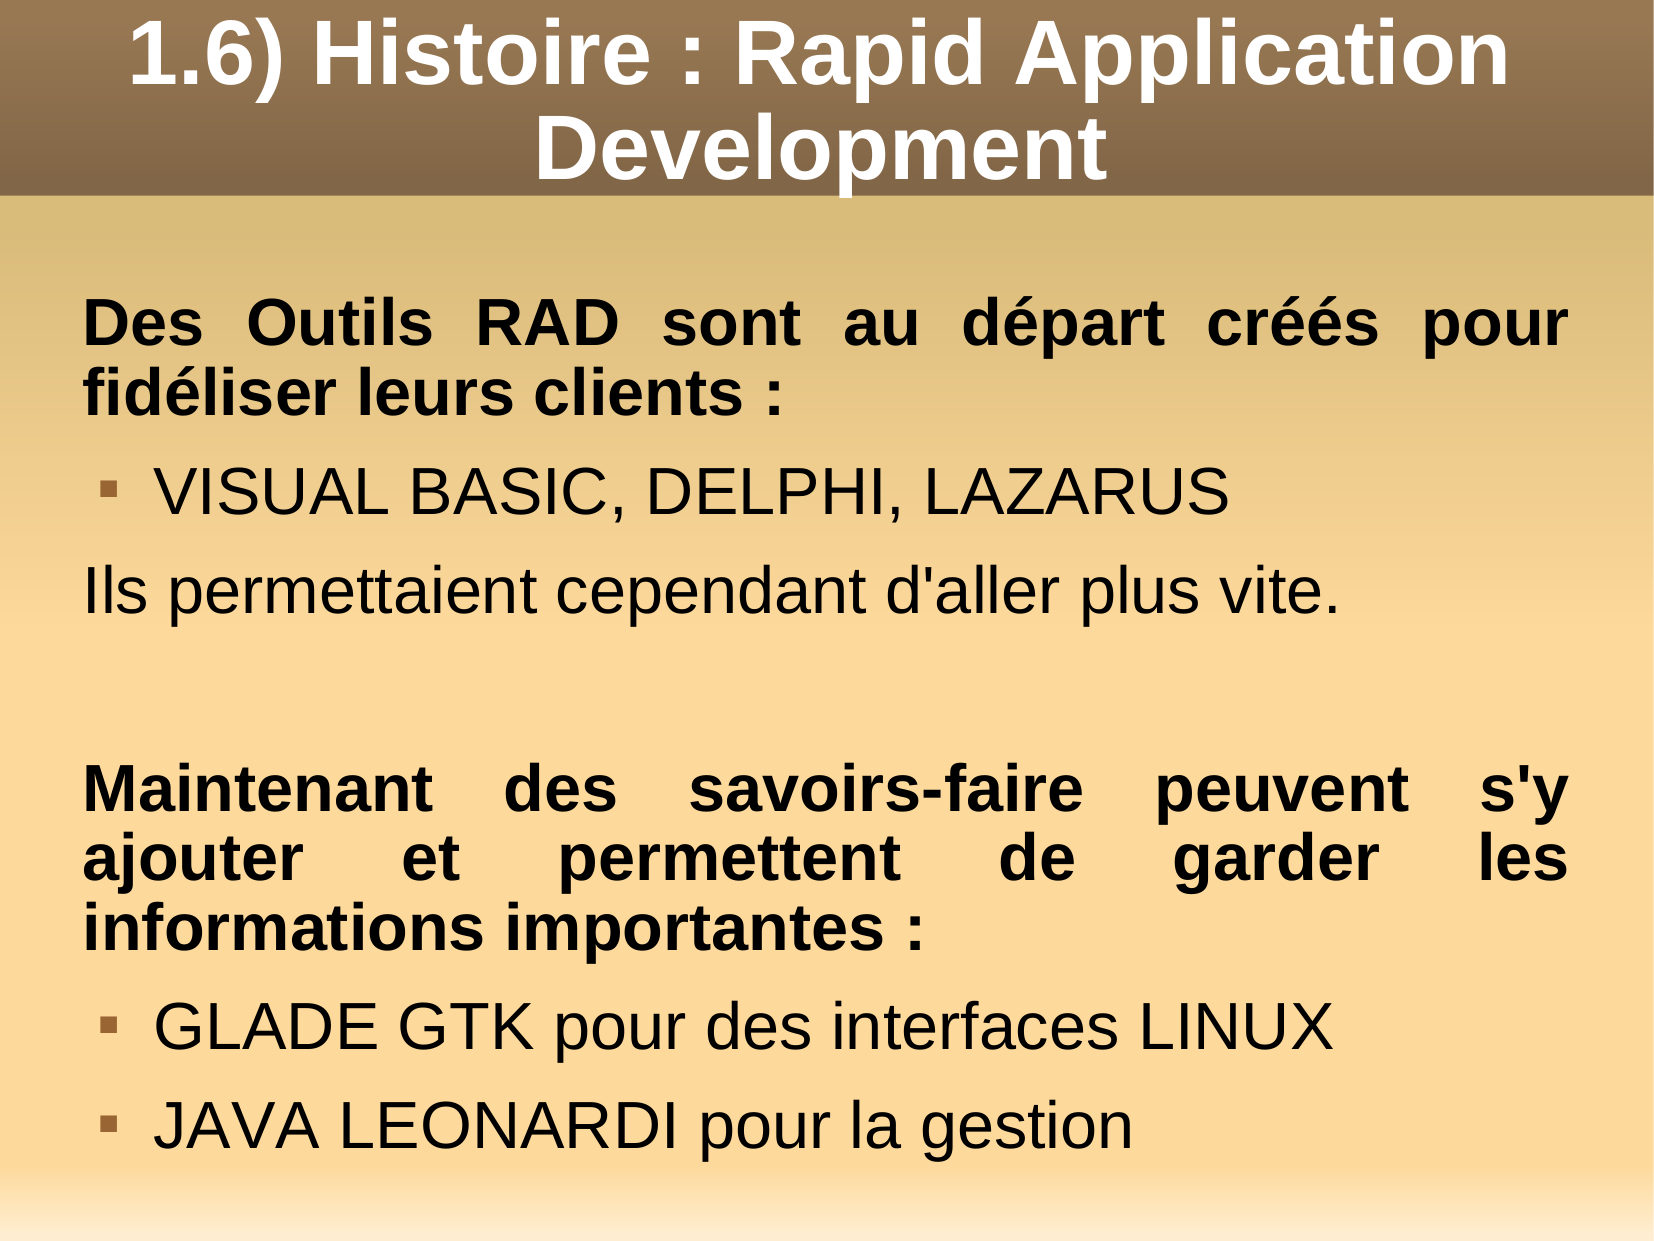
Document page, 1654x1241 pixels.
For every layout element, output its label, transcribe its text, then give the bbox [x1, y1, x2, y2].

picture [0, 0, 1654, 1241]
list Des Outils RAD sont au départ créés pour fidéliser leurs clients : VISUAL BASIC, DELPHI, LAZARUS Ils permettaient cependant d'aller plus vite. Maintenant des savoirs-faire peuvent s'y ajouter et permettent de garder les informations importantes : GLADE GTK pour des interfaces LINUX JAVA LEONARDI pour la gestion [82, 290, 1571, 1168]
title 1.6) Histoire : Rapid Application Development [76, 4, 1565, 203]
